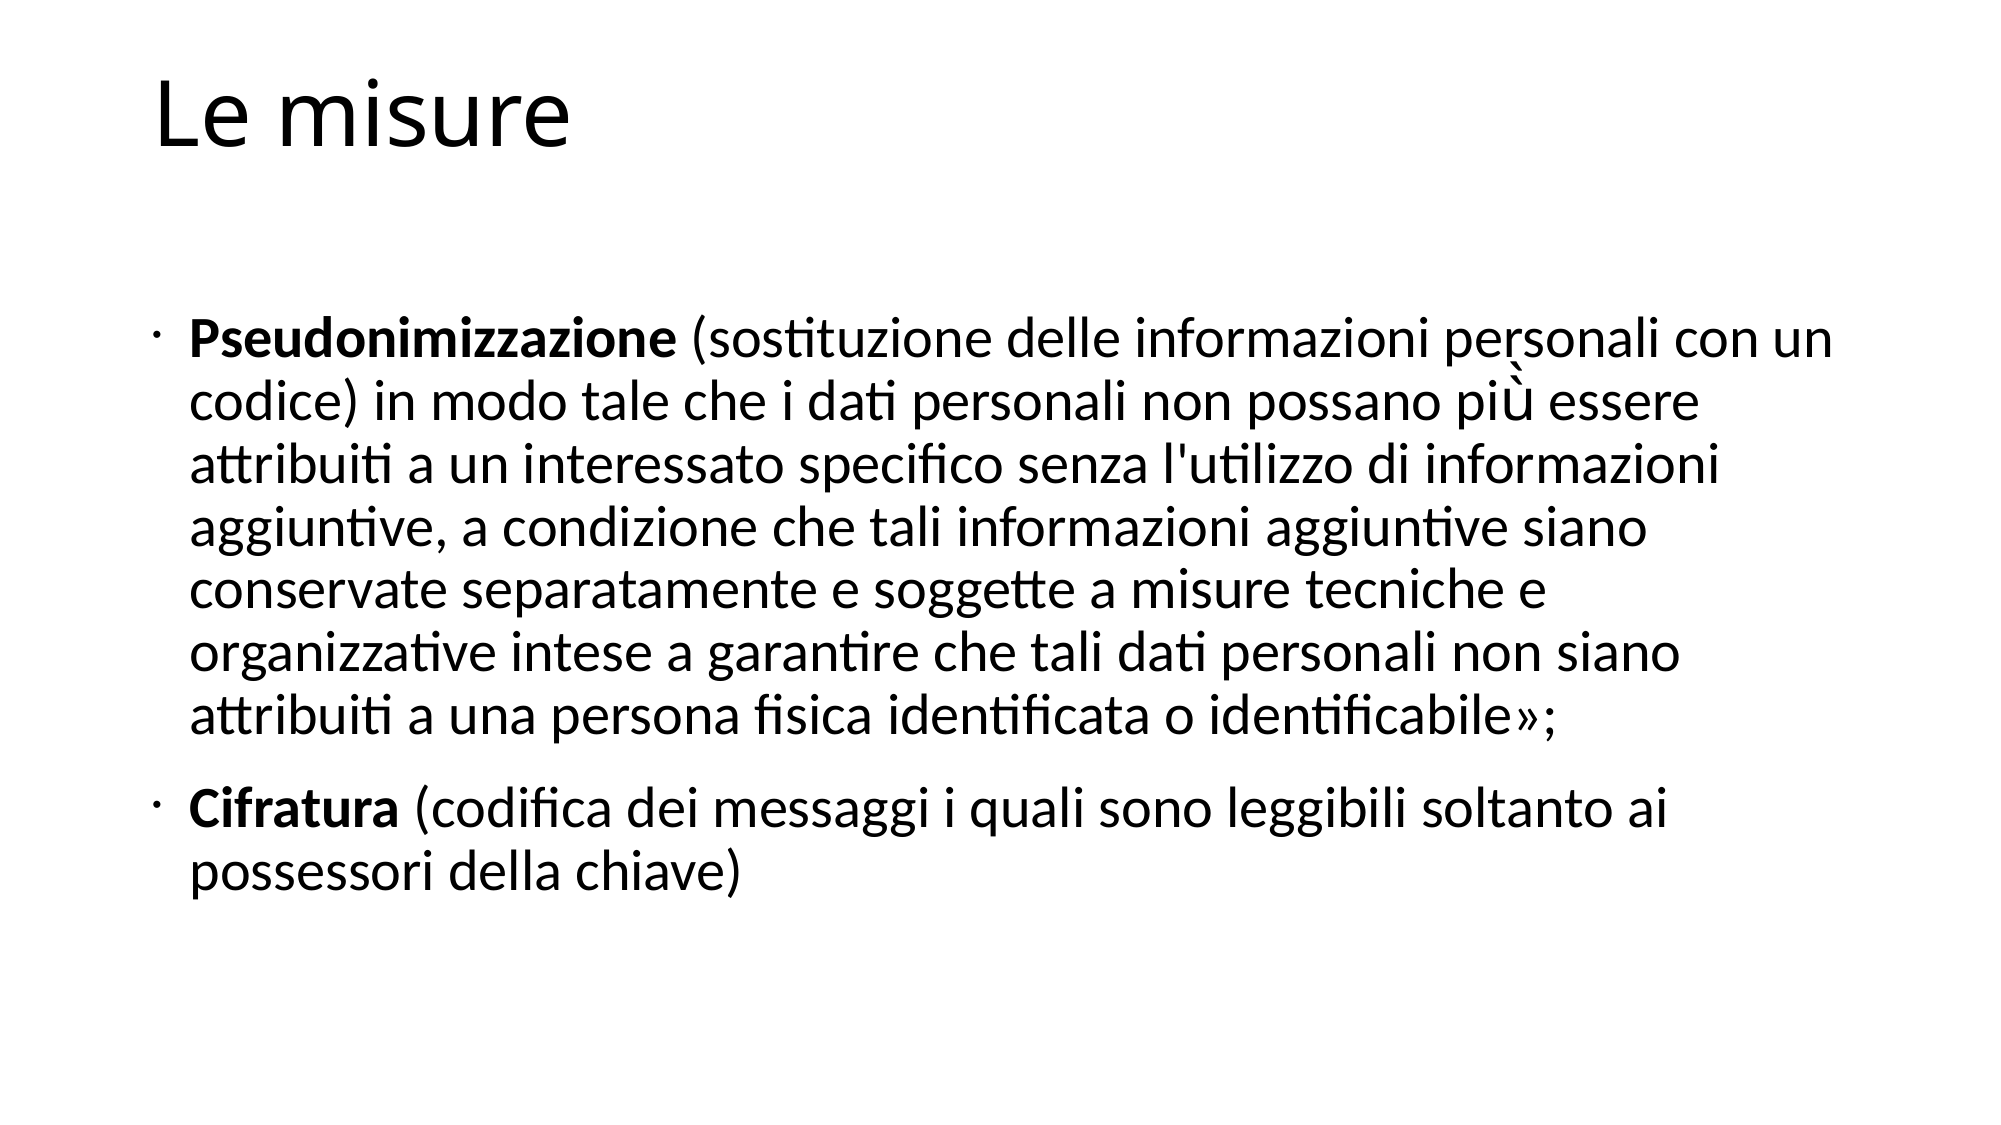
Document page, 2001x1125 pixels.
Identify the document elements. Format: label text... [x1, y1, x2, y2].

title Le misure [137, 59, 1863, 278]
list Pseudonimizzazione (sostituzione delle informazioni personali con un codice) in modo tale che i dati personali non possano più̀ essere attribuiti a un interessato specifico senza l'utilizzo di informazioni aggiuntive, a condizione che tali informazioni aggiuntive siano conservate separatamente e soggette a misure tecniche e organizzative intese a garantire che tali dati personali non siano attribuiti a una persona fisica identificata o identificabile»; Cifratura (codifica dei messaggi i quali sono leggibili soltanto ai possessori della chiave) [137, 299, 1863, 1014]
